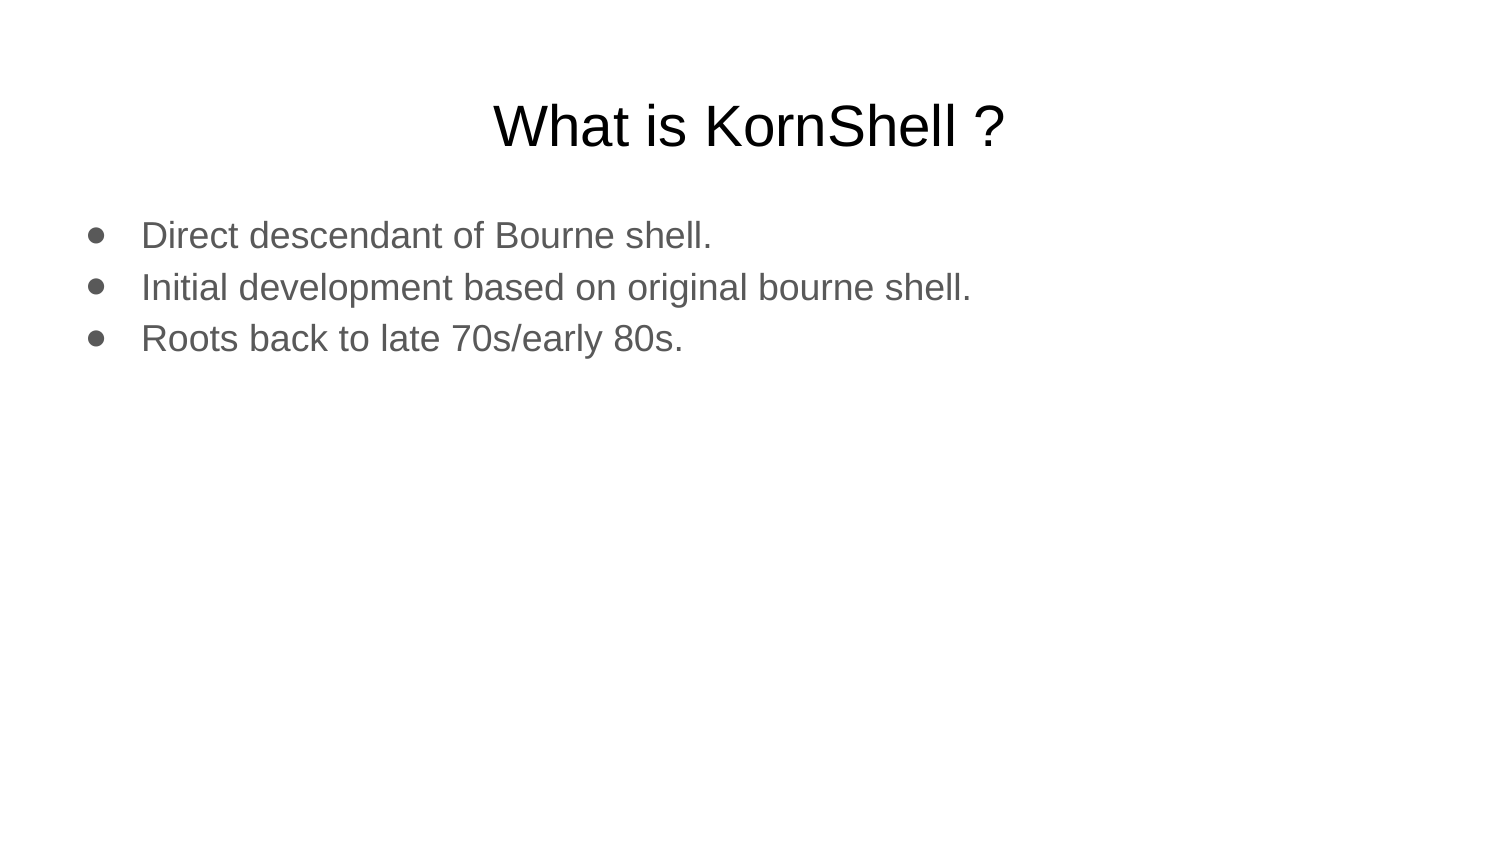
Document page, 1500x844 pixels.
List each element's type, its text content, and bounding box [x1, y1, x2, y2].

list Direct descendant of Bourne shell. Initial development based on original bourne shell. Roots back to late 70s/early 80s. [51, 189, 1449, 750]
title What is KornShell ? [51, 72, 1449, 167]
